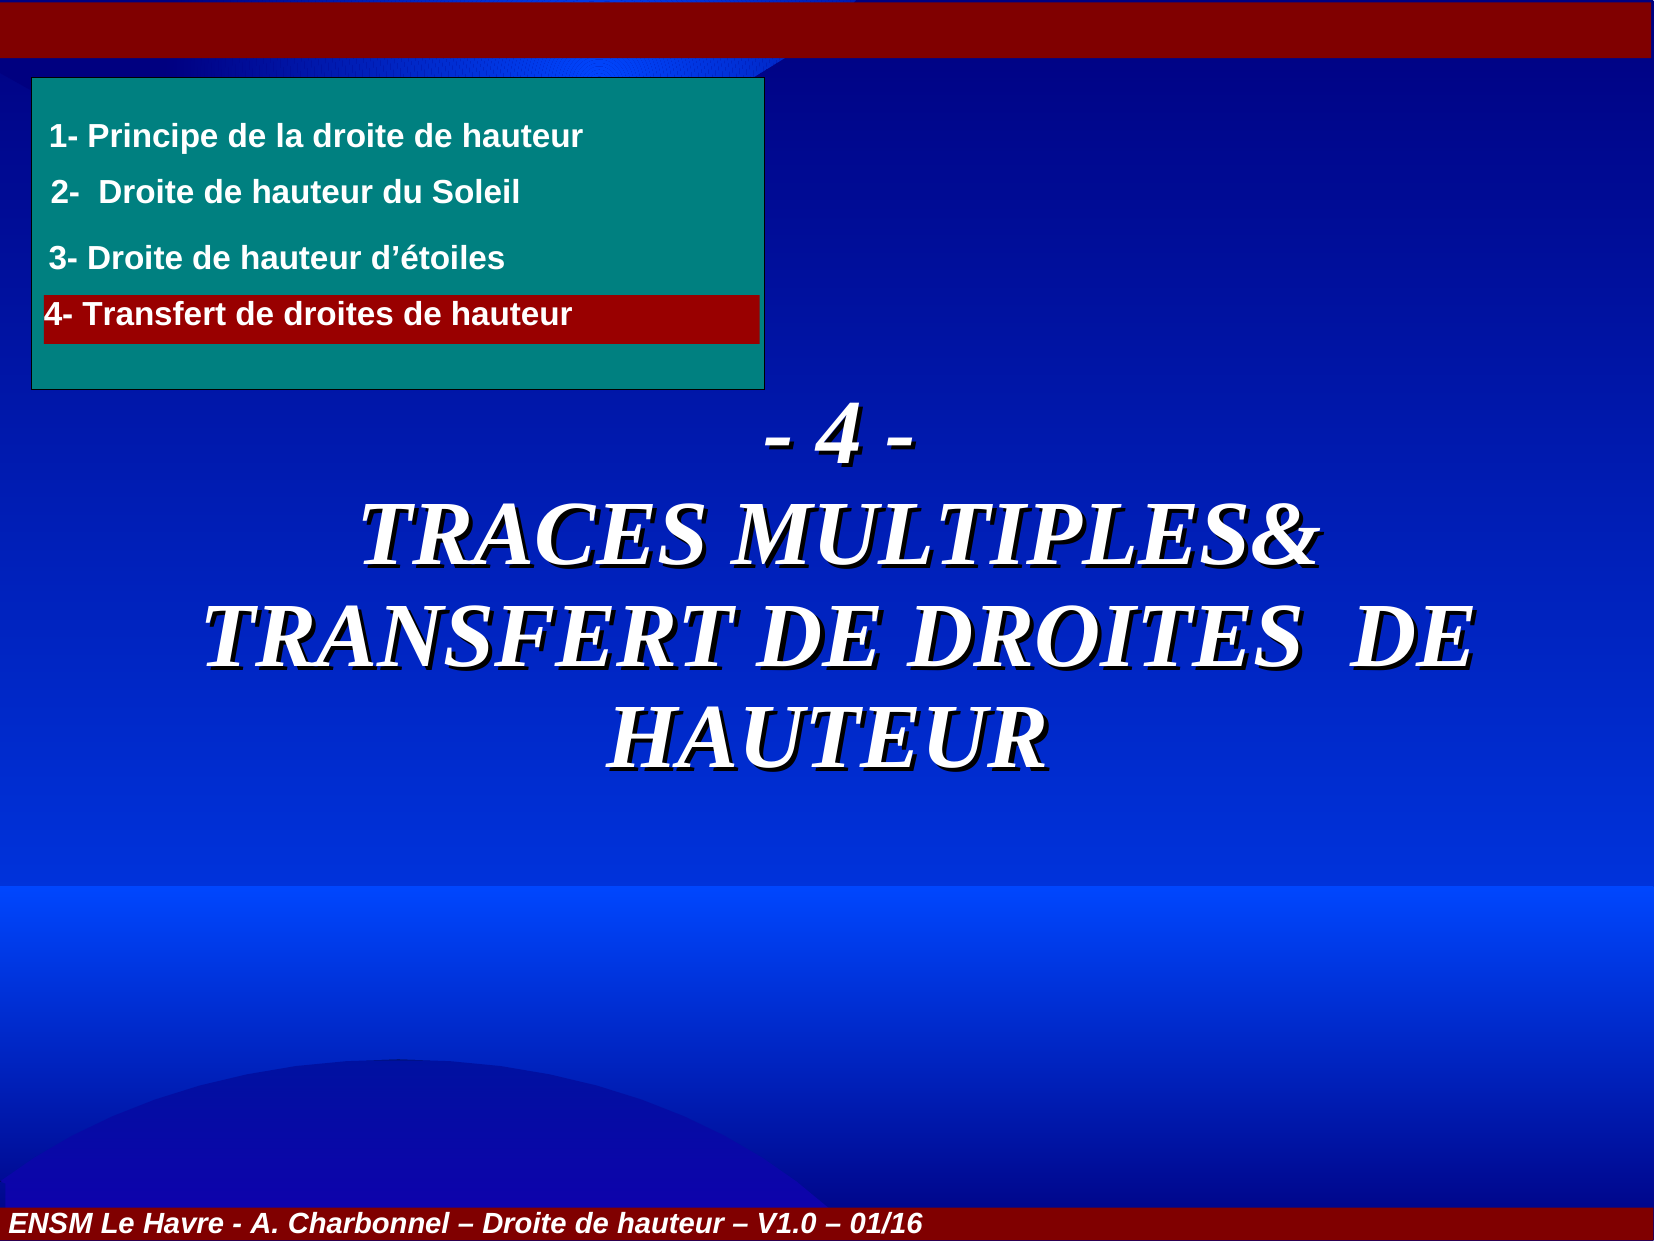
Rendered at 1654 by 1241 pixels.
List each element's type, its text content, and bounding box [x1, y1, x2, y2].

text_box ENSM Le Havre - A. Charbonnel – Droite de hauteur – V1.0 – 01/16 [0, 1207, 1654, 1241]
text_box [31, 77, 765, 390]
text_box 1- Principe de la droite de hauteur [48, 117, 761, 162]
text_box 4- Transfert de droites de hauteur [43, 295, 760, 344]
title - 4 - TRACES MULTIPLES& TRANSFERT DE DROITES DE HAUTEUR [95, 381, 1584, 788]
text_box [0, 2, 1652, 59]
text_box 2- Droite de hauteur du Soleil [50, 173, 765, 211]
text_box 3- Droite de hauteur d’étoiles [48, 239, 693, 289]
